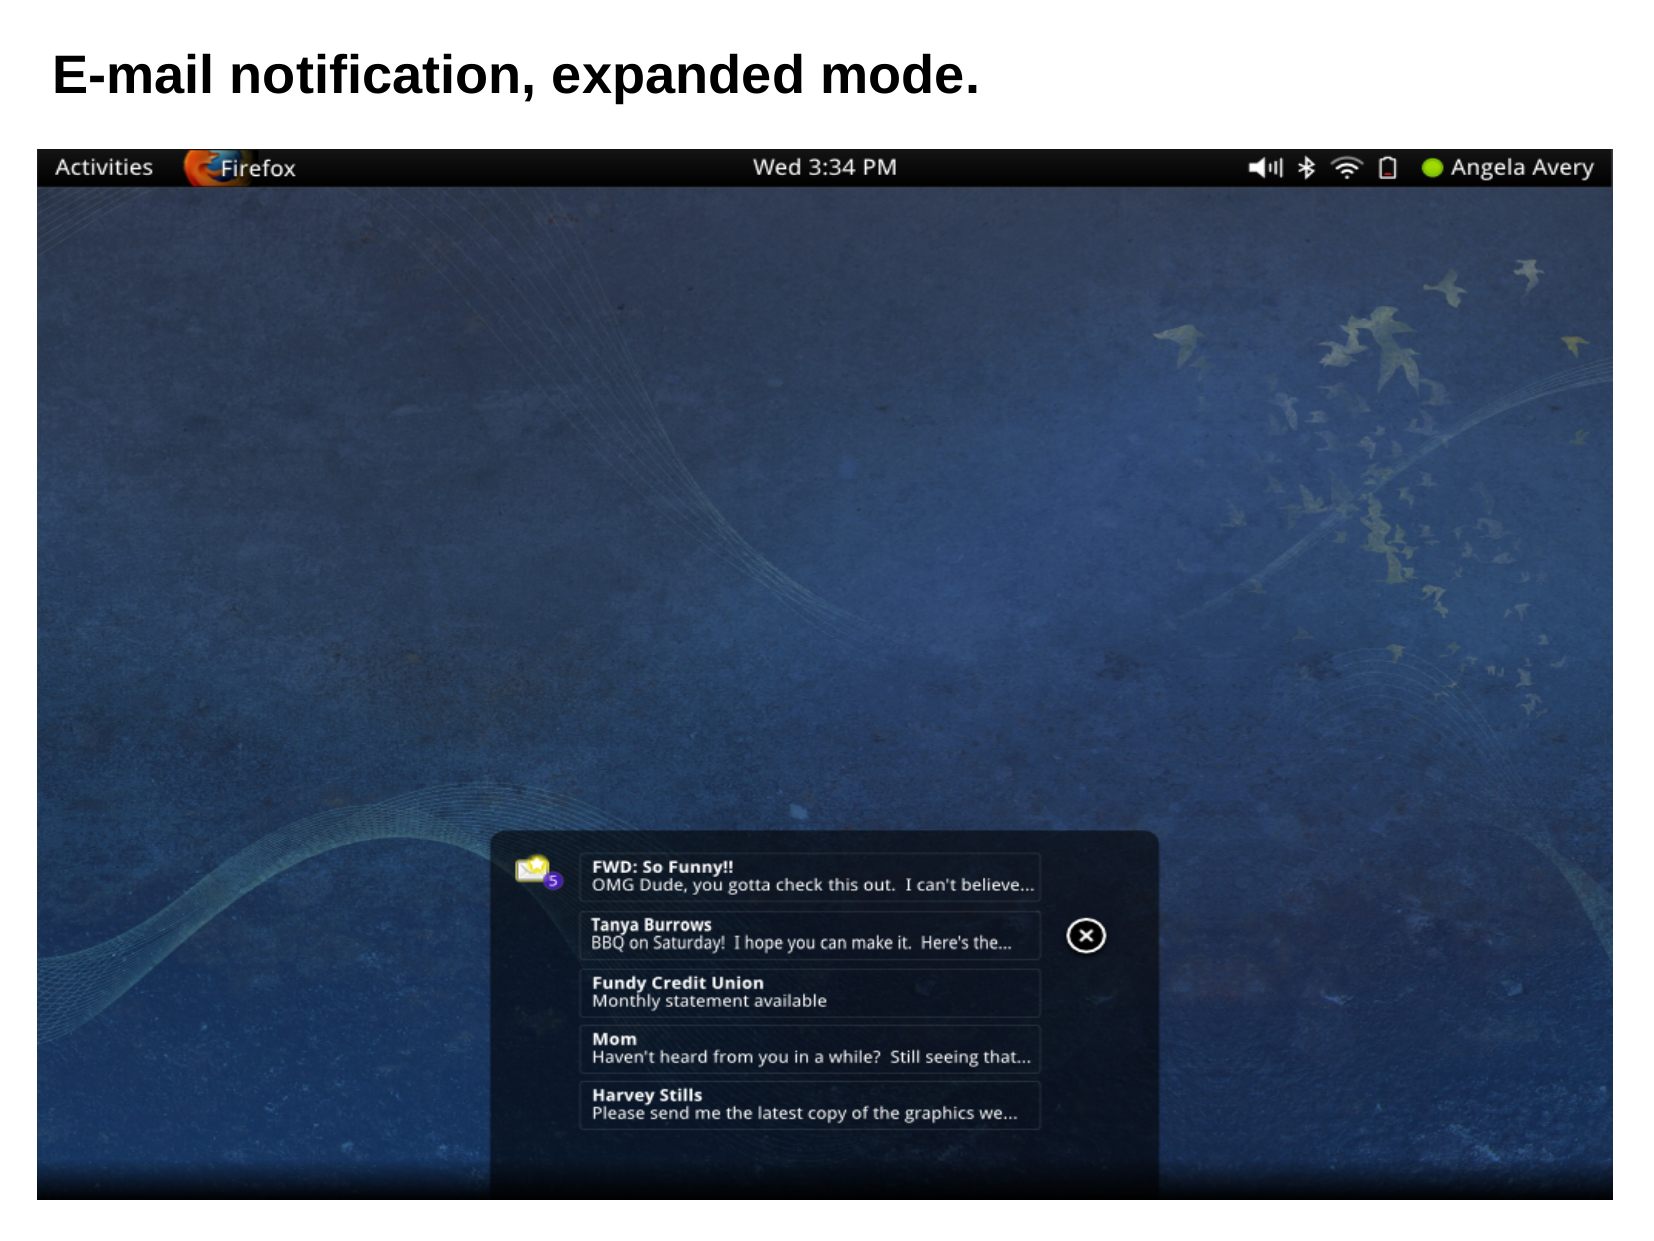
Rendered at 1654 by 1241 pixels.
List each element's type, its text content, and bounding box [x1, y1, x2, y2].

text_box E-mail notification, expanded mode. [37, 37, 1538, 113]
picture [37, 149, 1613, 1201]
